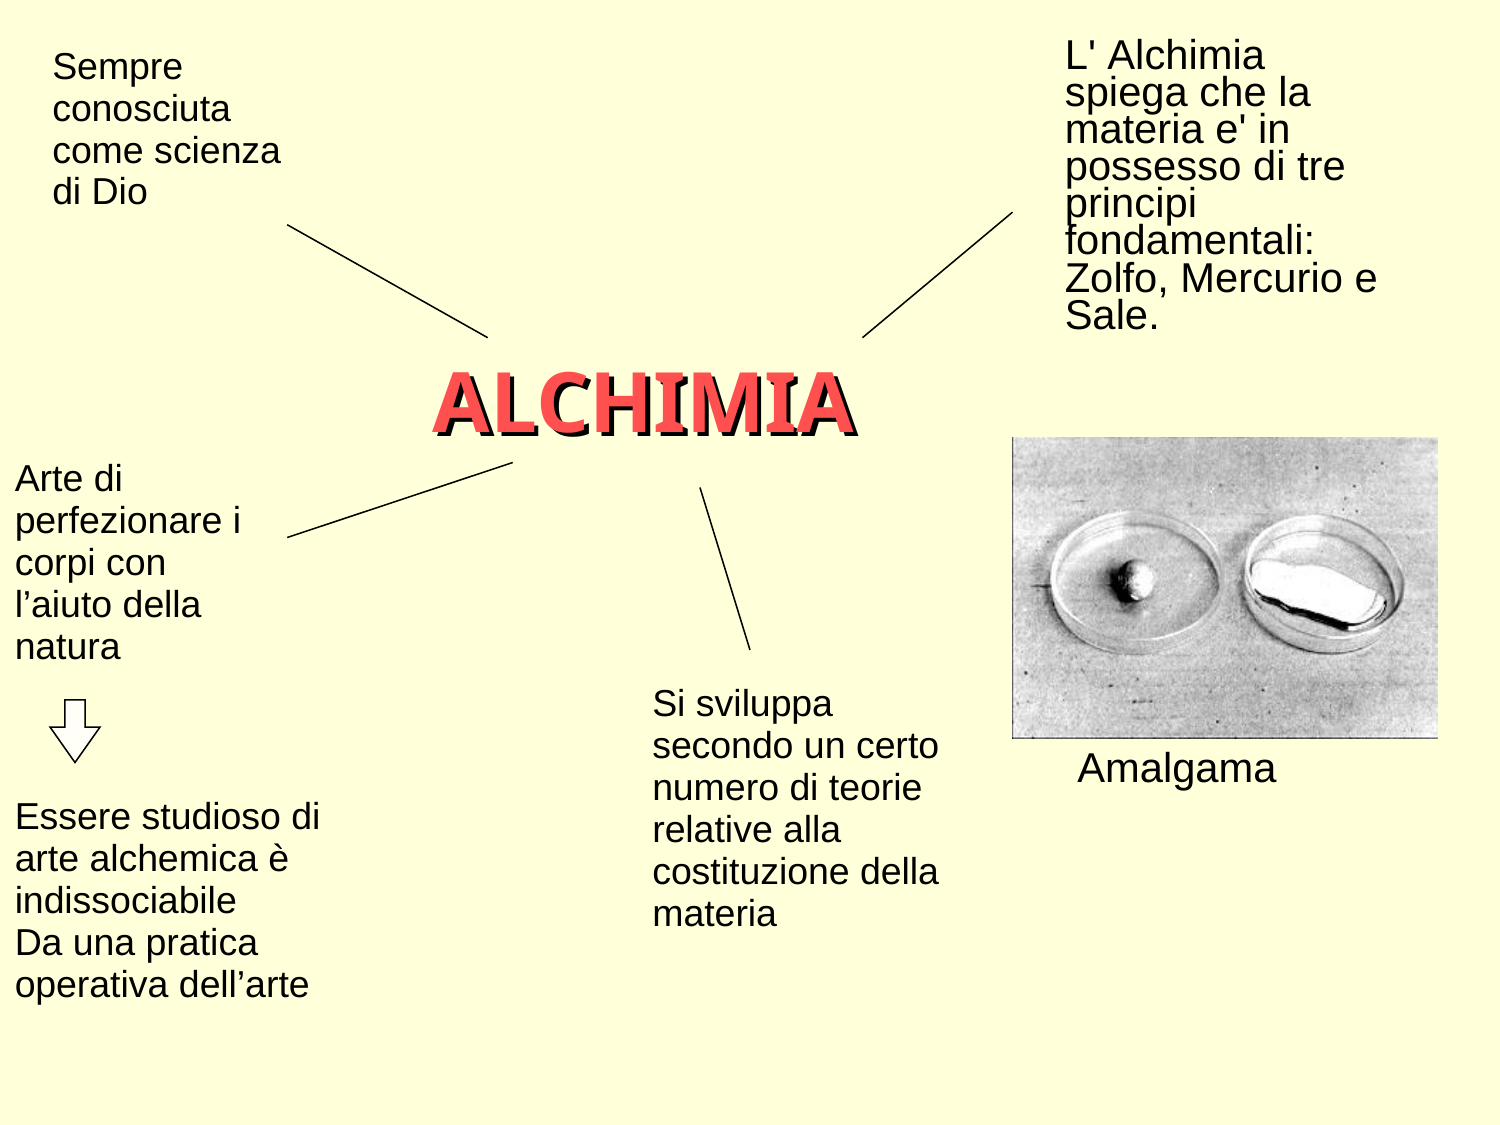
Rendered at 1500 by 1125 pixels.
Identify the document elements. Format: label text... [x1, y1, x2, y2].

list L' Alchimia spiega che la materia e' in possesso di tre principi fondamentali: Zolfo, Mercurio e Sale. [1049, 0, 1400, 361]
text_box [50, 699, 101, 763]
text_box Amalgama [1062, 739, 1382, 800]
picture [1012, 437, 1438, 739]
text_box Si sviluppa secondo un certo numero di teorie relative alla costituzione della materia [637, 674, 988, 943]
text_box Arte di perfezionare i corpi con l’aiuto della natura [0, 450, 288, 676]
text_box Sempre conosciuta come scienza di Dio [37, 37, 301, 221]
title ALCHIMIA [99, 299, 1188, 501]
text_box Essere studioso di arte alchemica è indissociabile Da una pratica operativa dell’arte [0, 787, 388, 1013]
